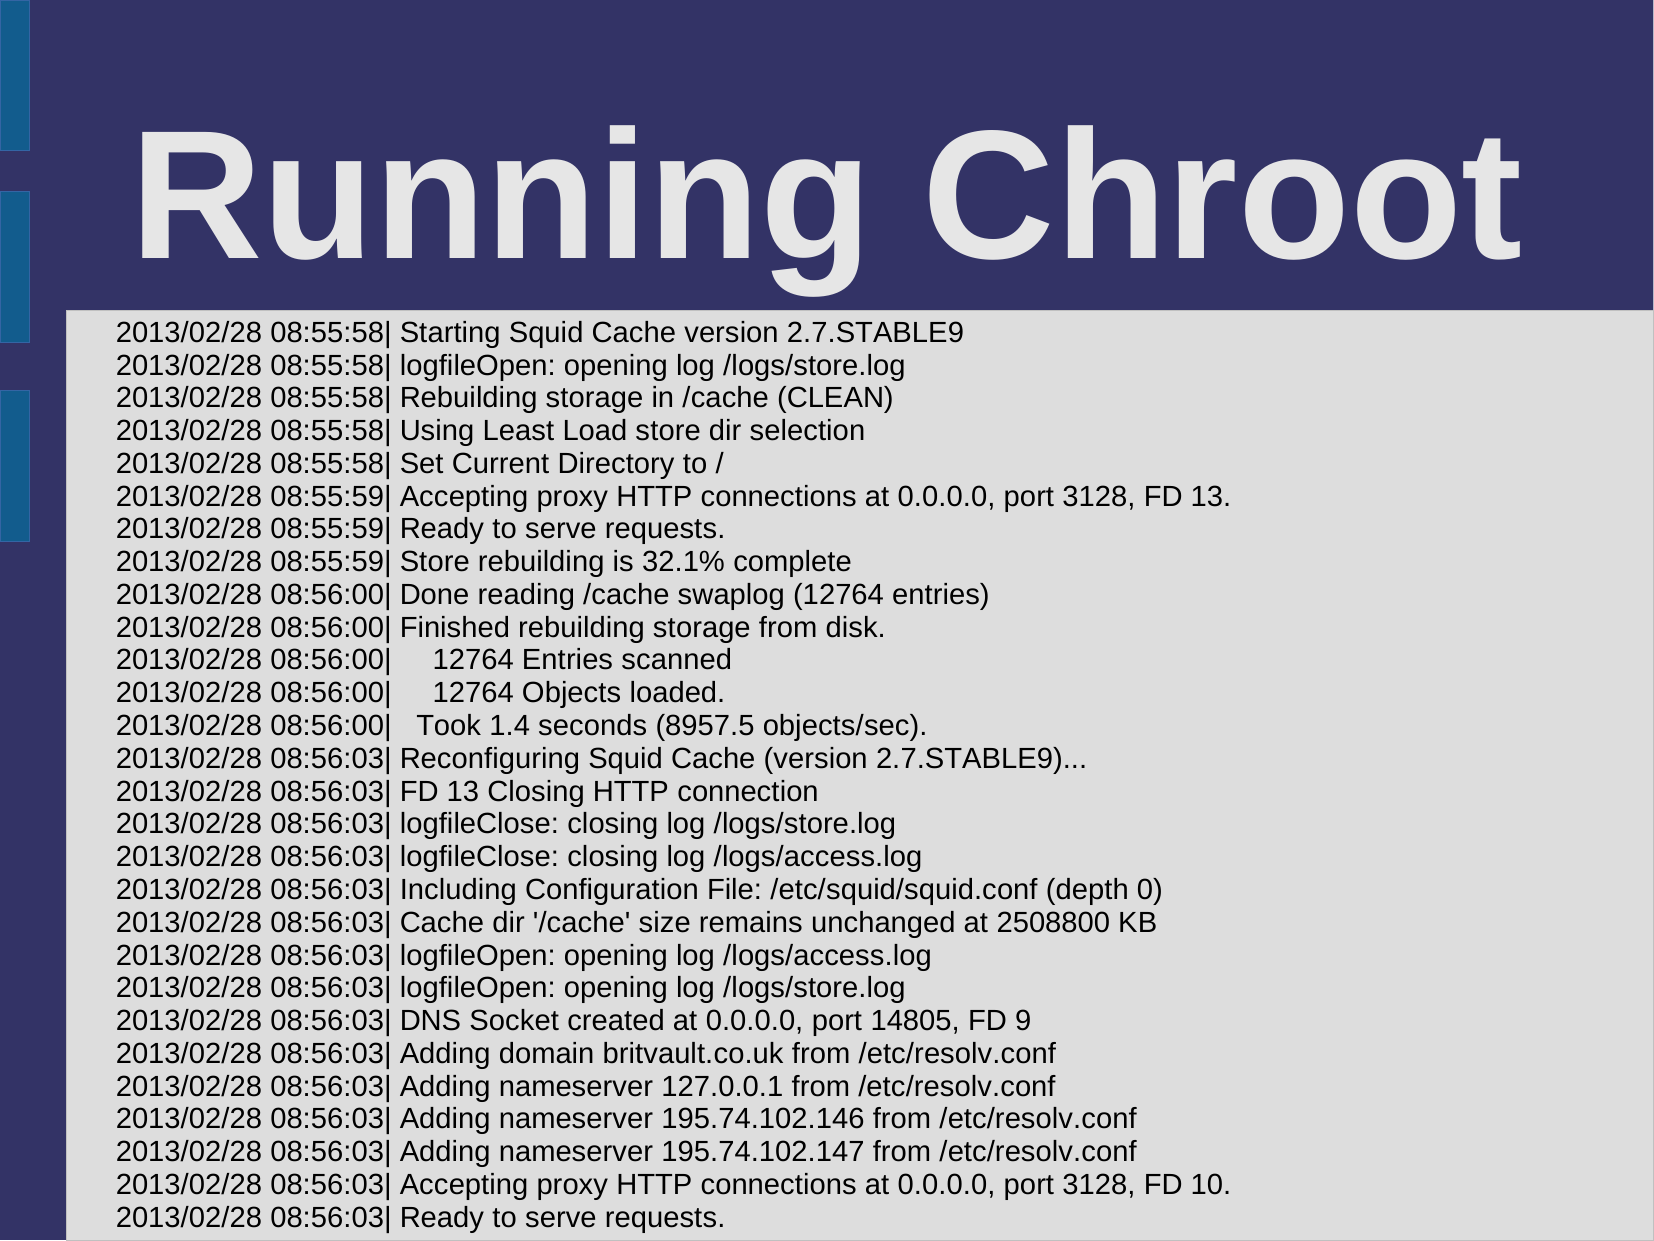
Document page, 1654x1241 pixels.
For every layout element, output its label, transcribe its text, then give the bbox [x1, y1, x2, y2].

title Running Chroot [121, 91, 1534, 299]
list 2013/02/28 08:55:58| Starting Squid Cache version 2.7.STABLE9 2013/02/28 08:55:58| logfileOpen: opening log /logs/store.log 2013/02/28 08:55:58| Rebuilding storage in /cache (CLEAN) 2013/02/28 08:55:58| Using Least Load store dir selection 2013/02/28 08:55:58| Set Current Directory to / 2013/02/28 08:55:59| Accepting proxy HTTP connections at 0.0.0.0, port 3128, FD 13. 2013/02/28 08:55:59| Ready to serve requests. 2013/02/28 08:55:59| Store rebuilding is 32.1% complete 2013/02/28 08:56:00| Done reading /cache swaplog (12764 entries) 2013/02/28 08:56:00| Finished rebuilding storage from disk. 2013/02/28 08:56:00| 12764 Entries scanned 2013/02/28 08:56:00| 12764 Objects loaded. 2013/02/28 08:56:00| Took 1.4 seconds (8957.5 objects/sec). 2013/02/28 08:56:03| Reconfiguring Squid Cache (version 2.7.STABLE9)... 2013/02/28 08:56:03| FD 13 Closing HTTP connection 2013/02/28 08:56:03| logfileClose: closing log /logs/store.log 2013/02/28 08:56:03| logfileClose: closing log /logs/access.log 2013/02/28 08:56:03| Including Configuration File: /etc/squid/squid.conf (depth 0) 2013/02/28 08:56:03| Cache dir '/cache' size remains unchanged at 2508800 KB 2013/02/28 08:56:03| logfileOpen: opening log /logs/access.log 2013/02/28 08:56:03| logfileOpen: opening log /logs/store.log 2013/02/28 08:56:03| DNS Socket created at 0.0.0.0, port 14805, FD 9 2013/02/28 08:56:03| Adding domain britvault.co.uk from /etc/resolv.conf 2013/02/28 08:56:03| Adding nameserver 127.0.0.1 from /etc/resolv.conf 2013/02/28 08:56:03| Adding nameserver 195.74.102.146 from /etc/resolv.conf 2013/02/28 08:56:03| Adding nameserver 195.74.102.147 from /etc/resolv.conf 2013/02/28 08:56:03| Accepting proxy HTTP connections at 0.0.0.0, port 3128, FD 10. 2013/02/28 08:56:03| Ready to serve requests. [115, 315, 1528, 1241]
